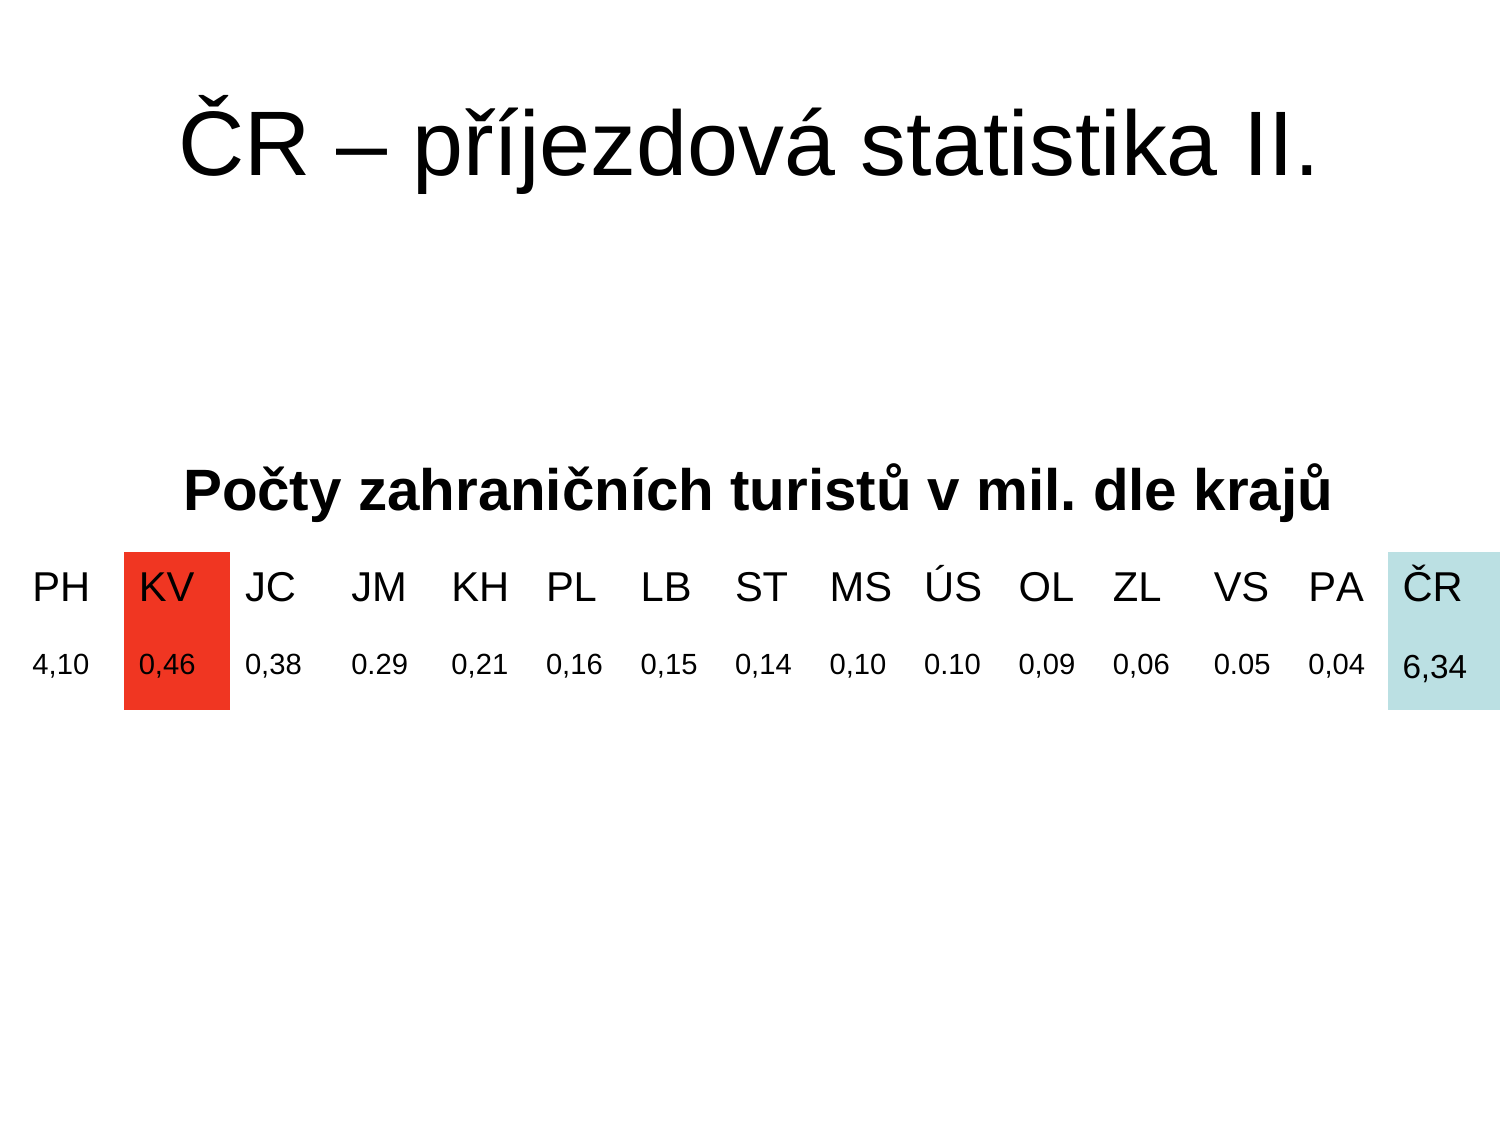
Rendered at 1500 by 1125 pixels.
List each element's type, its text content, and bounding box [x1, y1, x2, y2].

table_cell ZL [1098, 552, 1199, 638]
table_cell 0,10 [815, 638, 909, 710]
table_cell PL [531, 552, 626, 638]
table_cell JC [230, 552, 336, 638]
table_cell 0,09 [1004, 638, 1098, 710]
table_cell 0.10 [909, 638, 1004, 710]
table_cell 0.29 [336, 638, 437, 710]
table_cell MS [815, 552, 909, 638]
table_cell KH [437, 552, 531, 638]
table_cell PA [1293, 552, 1388, 638]
table_cell KV [124, 552, 230, 638]
table_cell 0.05 [1199, 638, 1293, 710]
table_cell 0,06 [1098, 638, 1199, 710]
table_cell 0,04 [1293, 638, 1388, 710]
table_cell 0,14 [720, 638, 815, 710]
table_cell 0,21 [437, 638, 531, 710]
table_cell LB [626, 552, 720, 638]
table_cell 0,38 [230, 638, 336, 710]
table_cell ST [720, 552, 815, 638]
table_cell JM [336, 552, 437, 638]
table_cell OL [1004, 552, 1098, 638]
table_cell ÚS [909, 552, 1004, 638]
table_cell 0,15 [626, 638, 720, 710]
table_header Počty zahraničních turistů v mil. dle krajů [18, 444, 1500, 552]
table_cell VS [1199, 552, 1293, 638]
table_cell 6,34 [1388, 638, 1500, 710]
table_cell ČR [1388, 552, 1500, 638]
table_cell 0,16 [531, 638, 626, 710]
table_cell PH [18, 552, 124, 638]
table_cell 4,10 [18, 638, 124, 710]
title ČR – příjezdová statistika II. [75, 45, 1426, 233]
table_cell 0,46 [124, 638, 230, 710]
